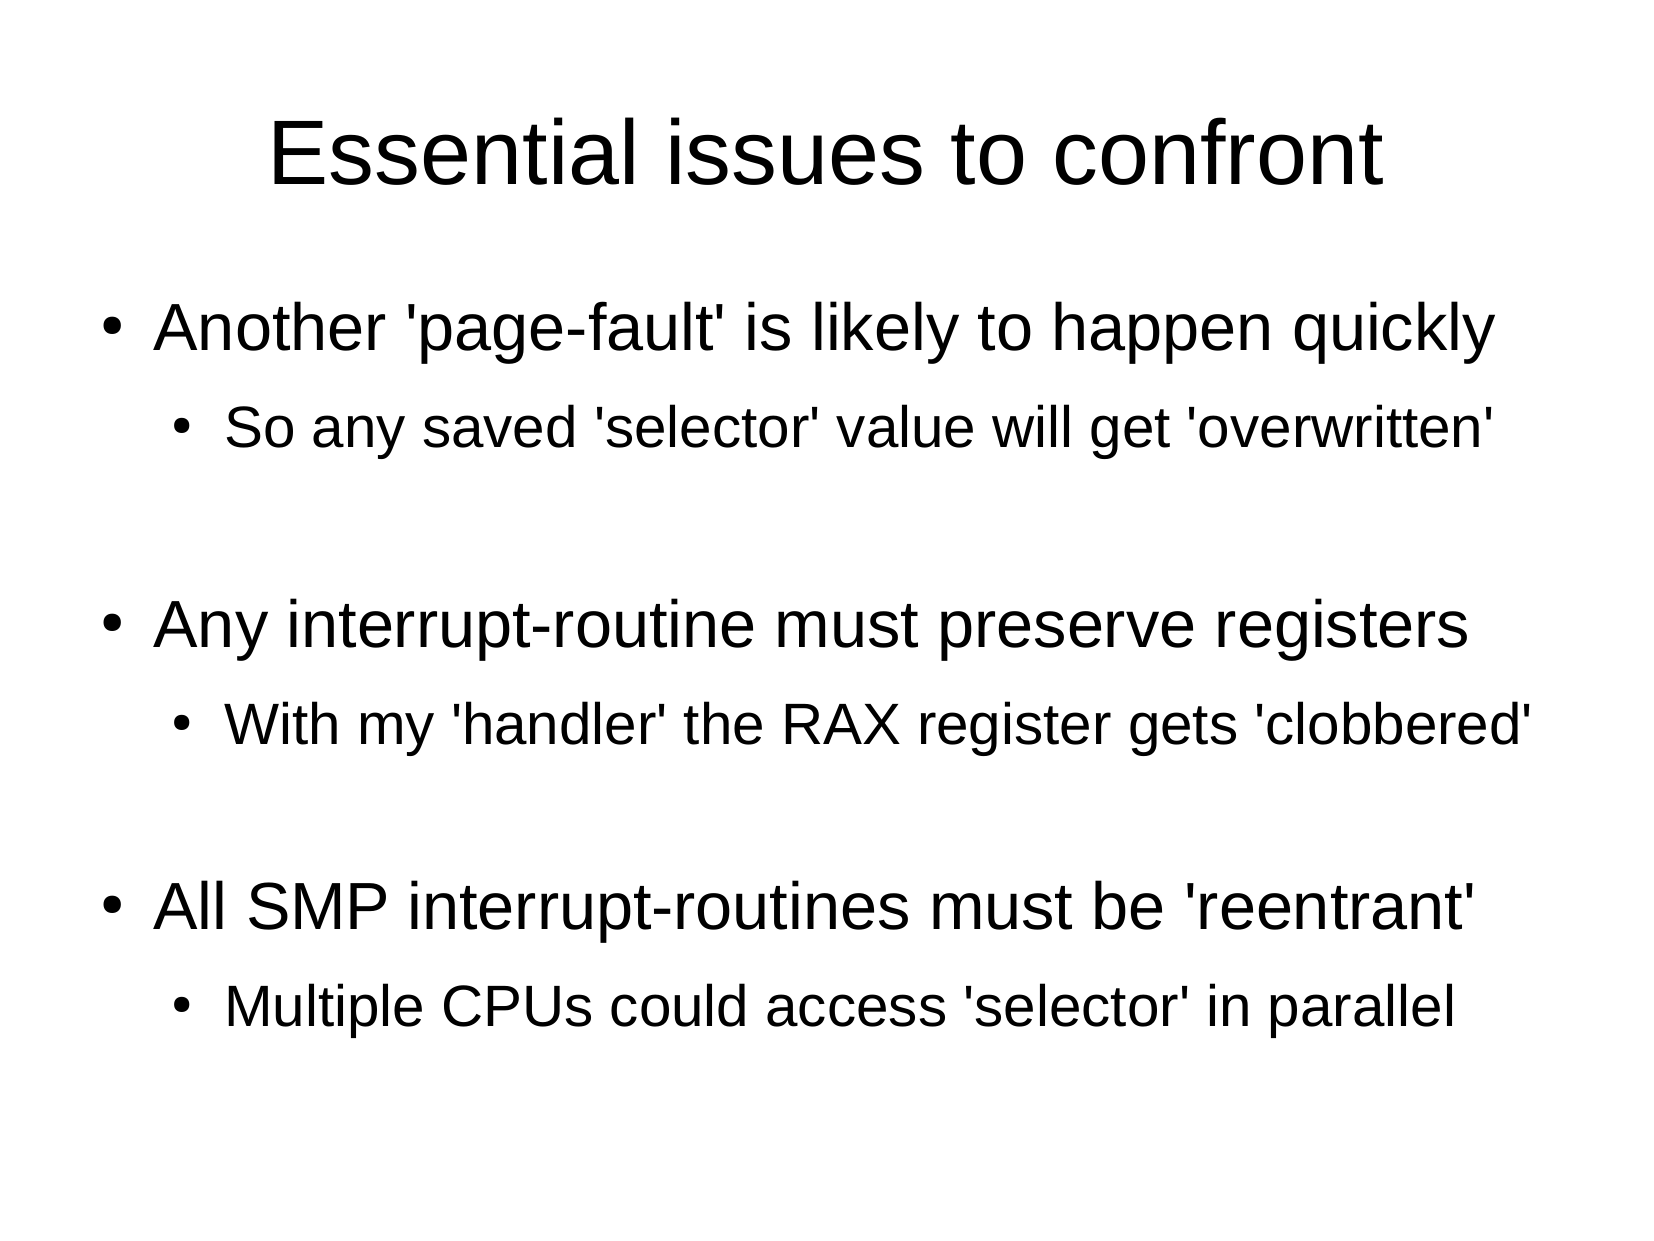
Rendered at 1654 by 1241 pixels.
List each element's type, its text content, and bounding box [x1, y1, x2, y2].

title Essential issues to confront [82, 49, 1571, 257]
list Another 'page-fault' is likely to happen quickly So any saved 'selector' value will get 'overwritten' Any interrupt-routine must preserve registers With my 'handler' the RAX register gets 'clobbered' All SMP interrupt-routines must be 'reentrant' Multiple CPUs could access 'selector' in parallel [82, 290, 1571, 1094]
